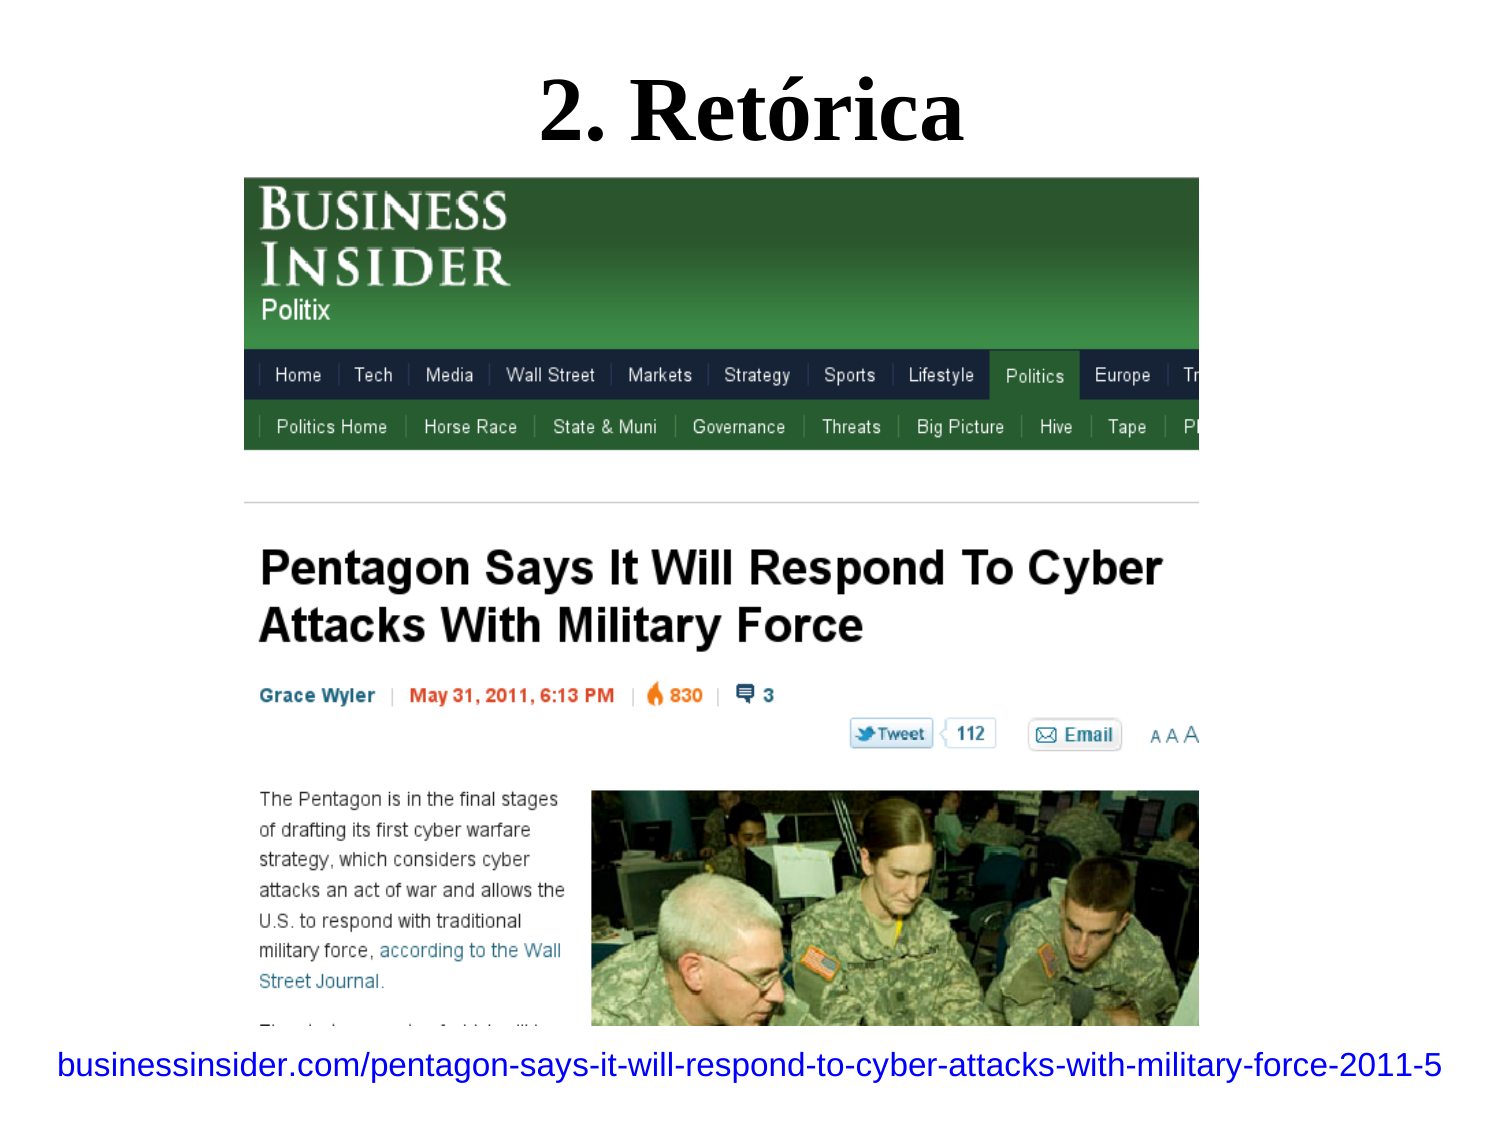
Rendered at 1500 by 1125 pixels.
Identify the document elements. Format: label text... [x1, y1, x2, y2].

title 2. Retórica [87, 51, 1416, 169]
picture [244, 177, 1199, 1027]
text_box businessinsider.com/pentagon-says-it-will-respond-to-cyber-attacks-with-military-force-2011-5 [0, 1038, 1500, 1084]
